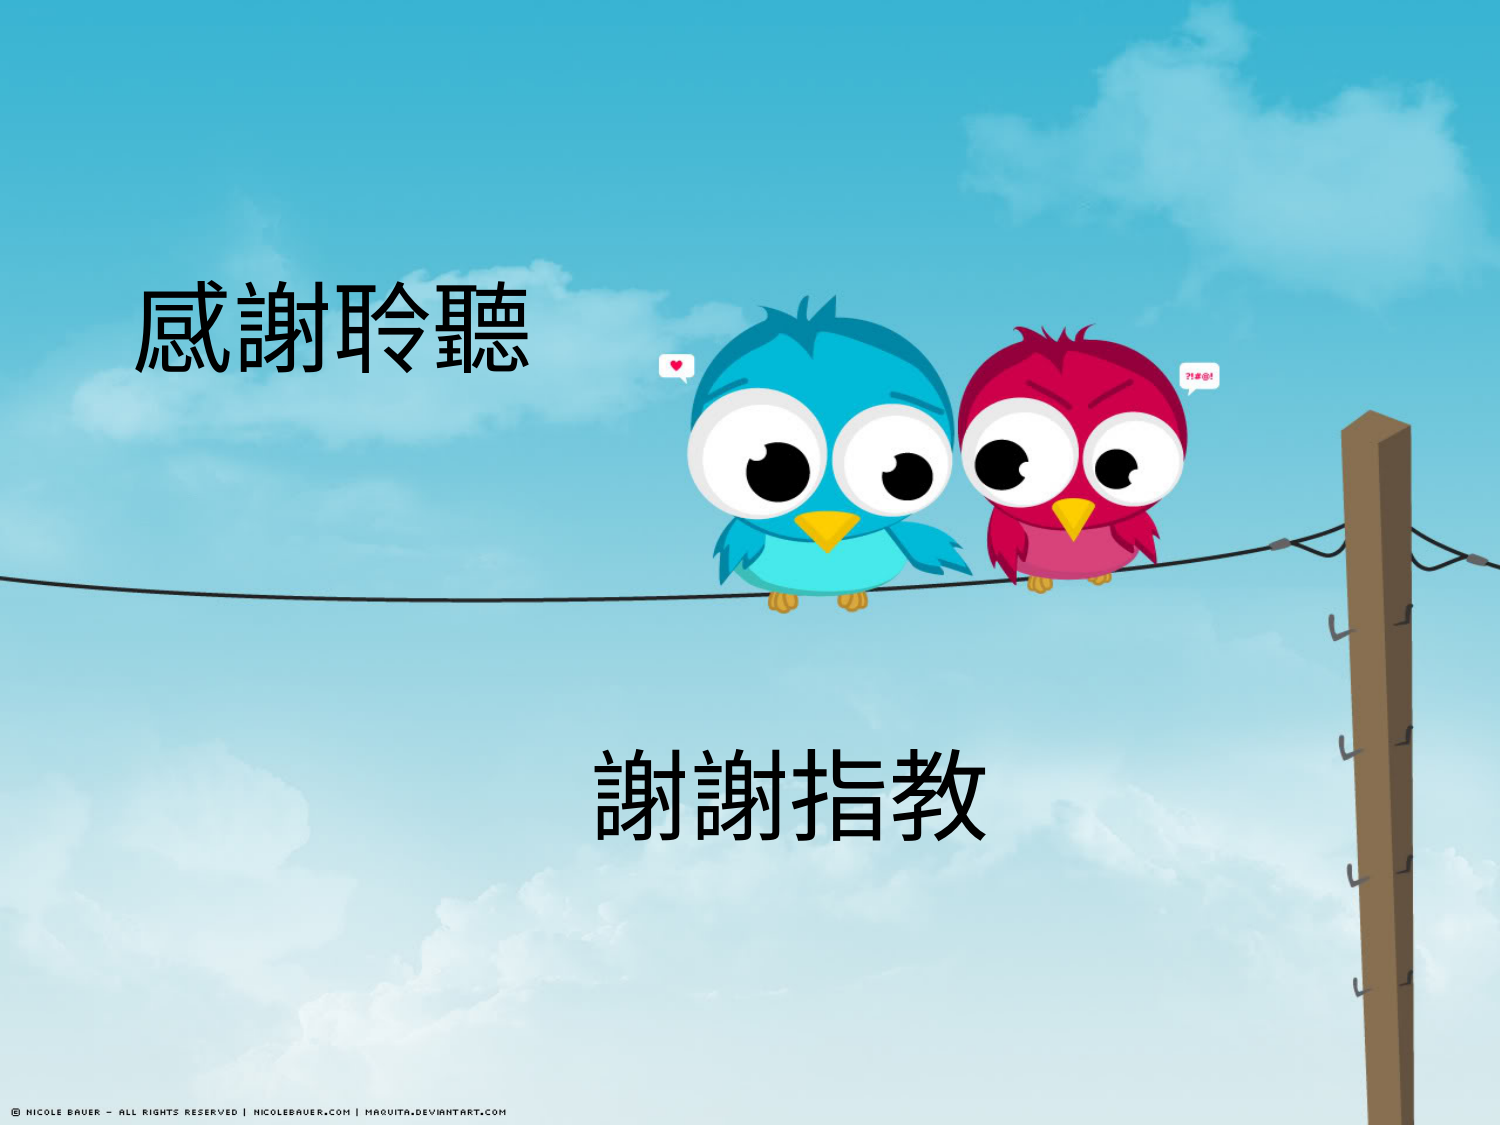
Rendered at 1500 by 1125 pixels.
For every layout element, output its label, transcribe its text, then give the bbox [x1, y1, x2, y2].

picture [0, 0, 1500, 1125]
text_box 謝謝指教 [574, 726, 1172, 863]
text_box 感謝聆聽 [117, 257, 598, 395]
